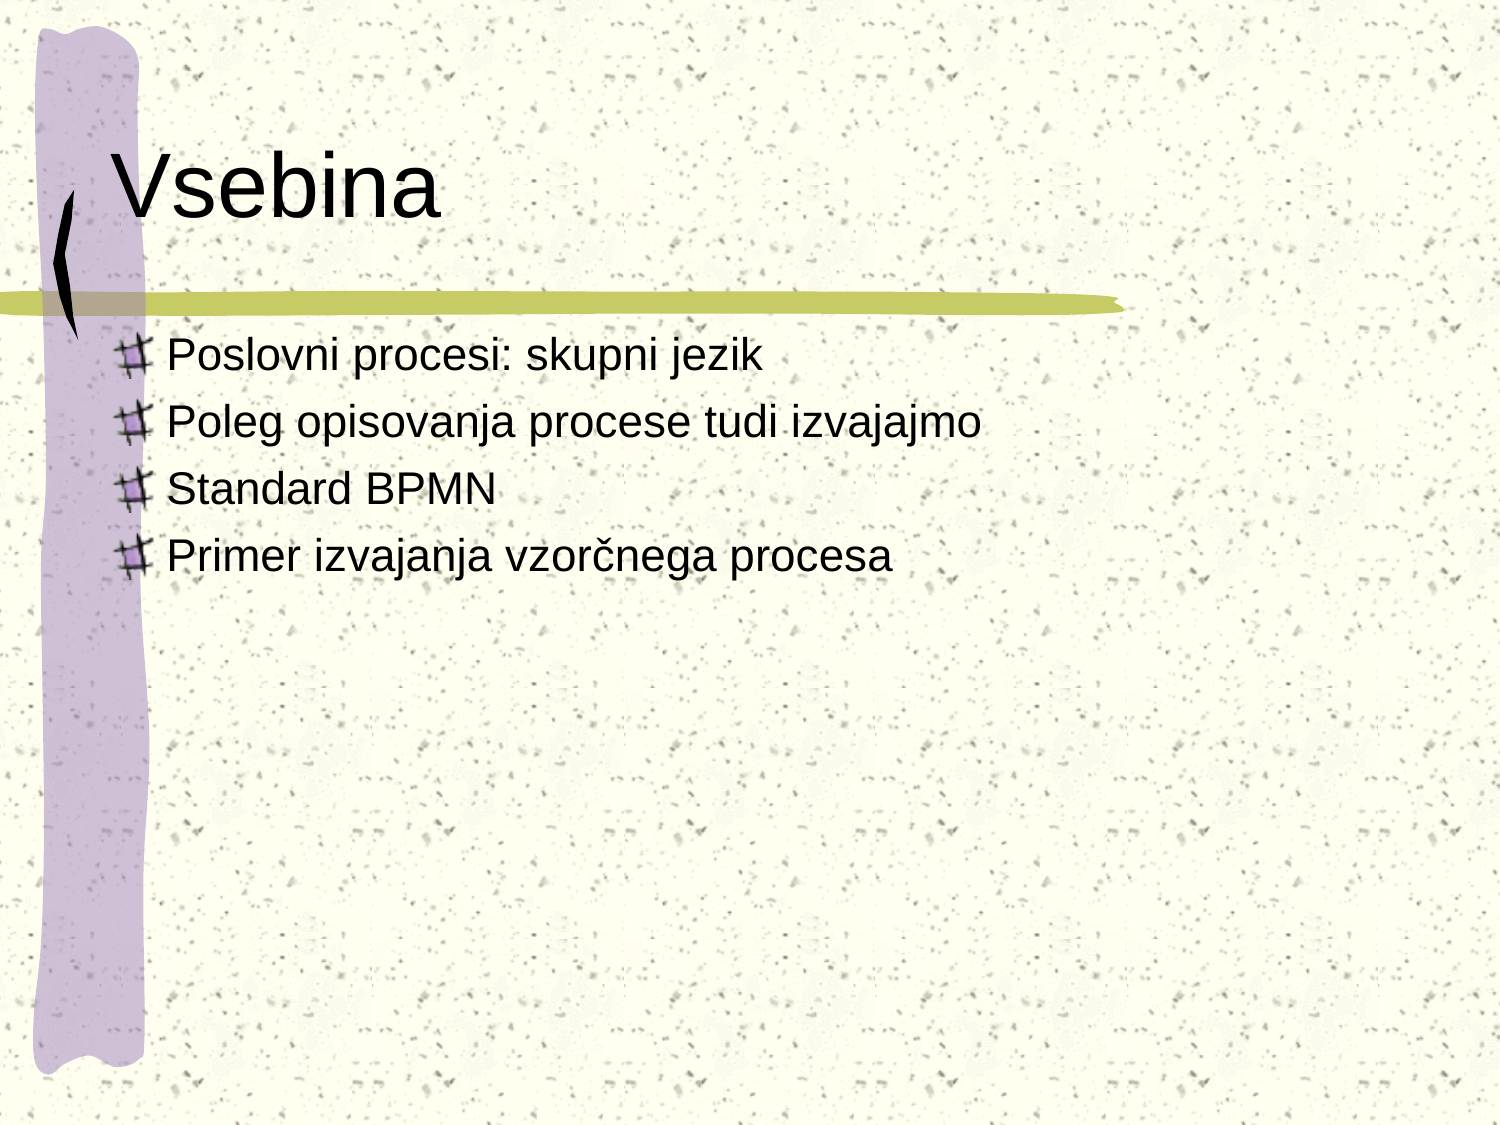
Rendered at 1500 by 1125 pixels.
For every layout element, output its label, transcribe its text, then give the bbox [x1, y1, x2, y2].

picture [0, 0, 1500, 1125]
list Poslovni procesi: skupni jezik Poleg opisovanja procese tudi izvajajmo Standard BPMN Primer izvajanja vzorčnega procesa [110, 330, 1392, 1098]
title Vsebina [110, 93, 1392, 282]
